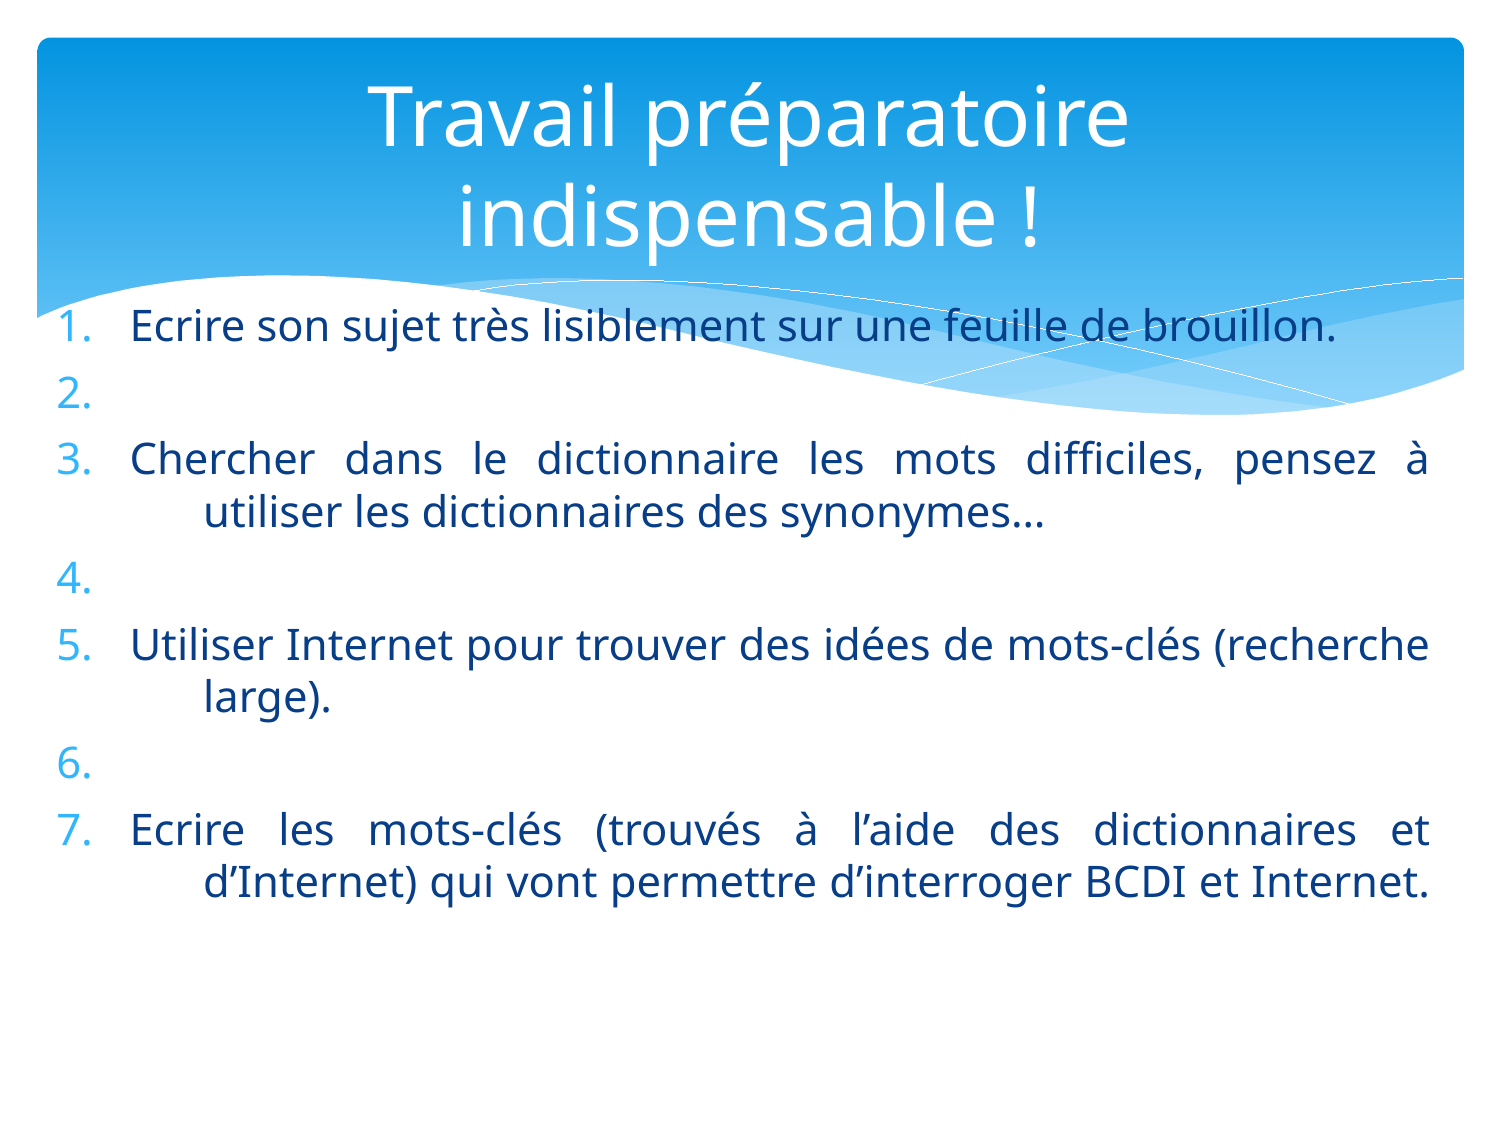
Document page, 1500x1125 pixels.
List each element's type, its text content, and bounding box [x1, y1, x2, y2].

list Ecrire son sujet très lisiblement sur une feuille de brouillon. Chercher dans le dictionnaire les mots difficiles, pensez à utiliser les dictionnaires des synonymes… Utiliser Internet pour trouver des idées de mots-clés (recherche large). Ecrire les mots-clés (trouvés à l’aide des dictionnaires et d’Internet) qui vont permettre d’interroger BCDI et Internet. [41, 290, 1447, 958]
title Travail préparatoire indispensable ! [75, 55, 1426, 262]
